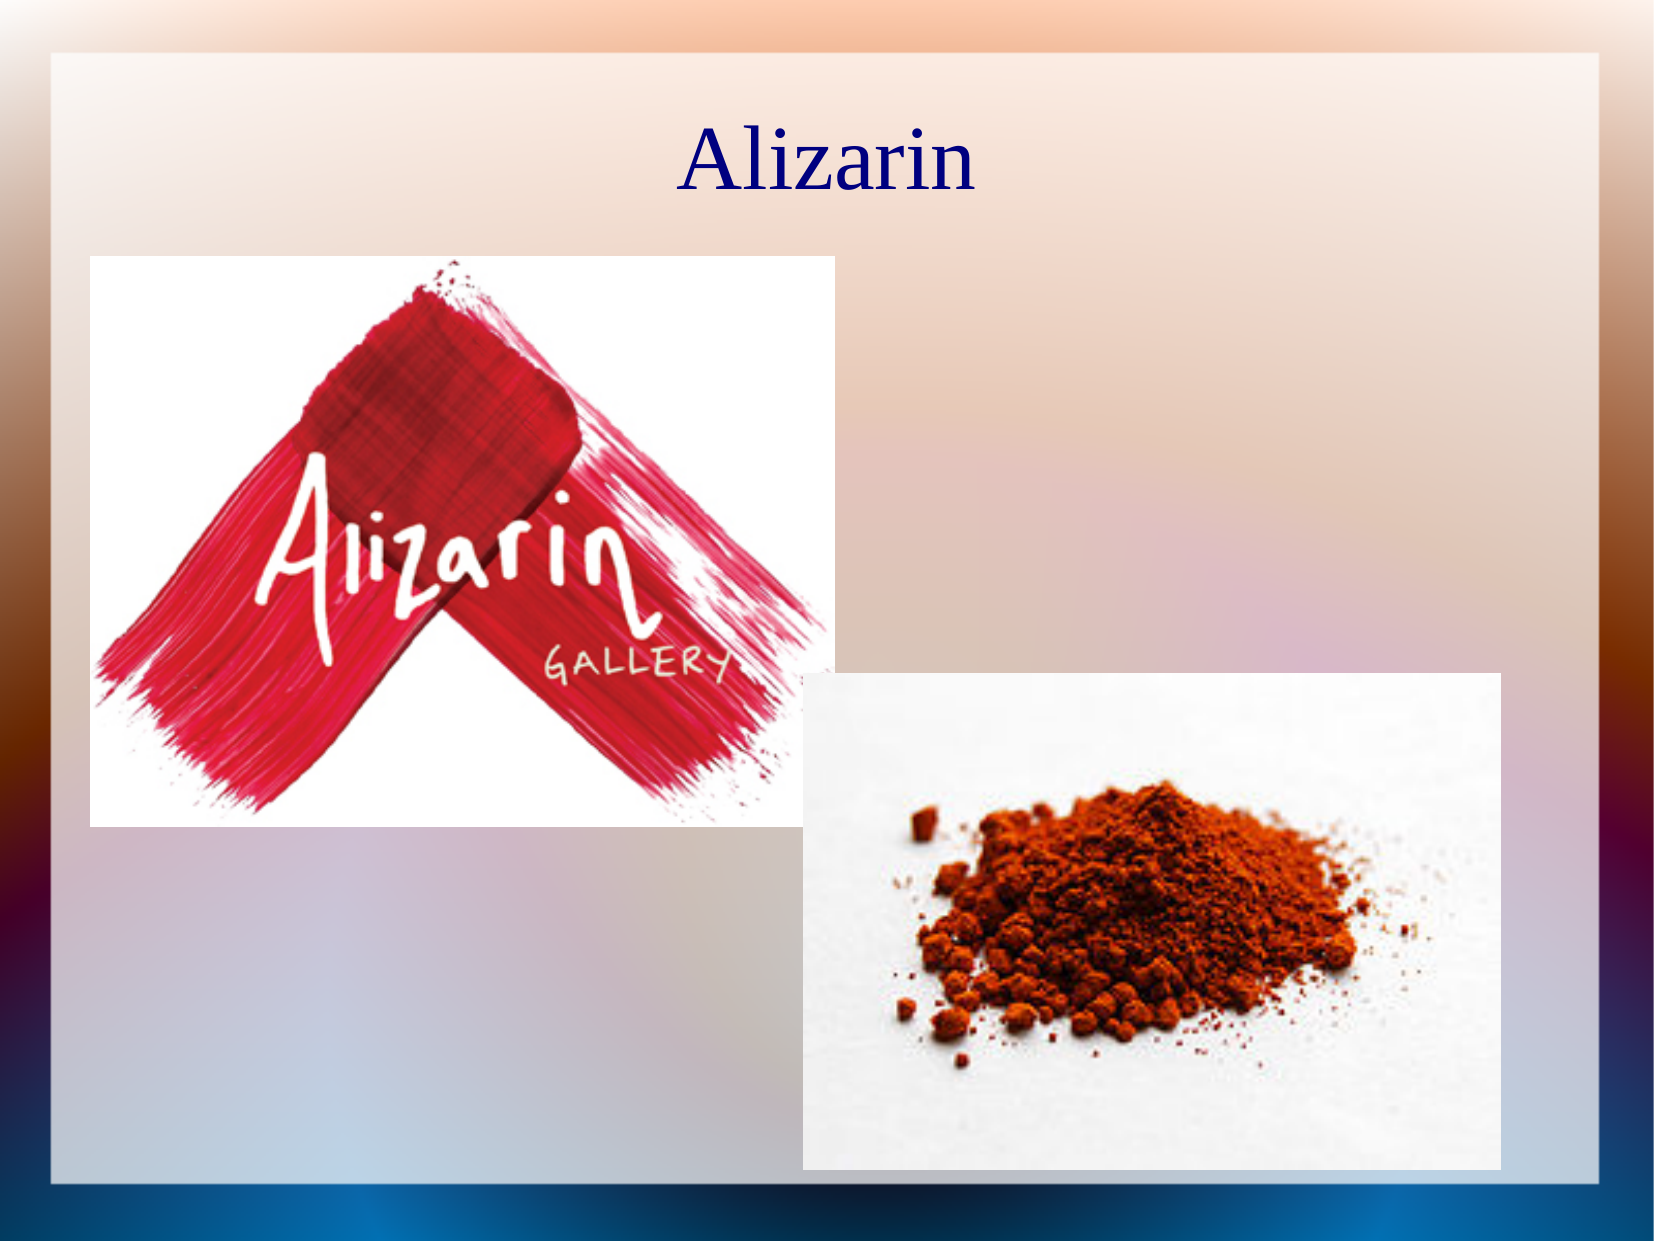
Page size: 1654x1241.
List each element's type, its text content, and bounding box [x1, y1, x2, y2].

title Alizarin [82, 55, 1571, 263]
picture [0, 0, 1654, 1241]
